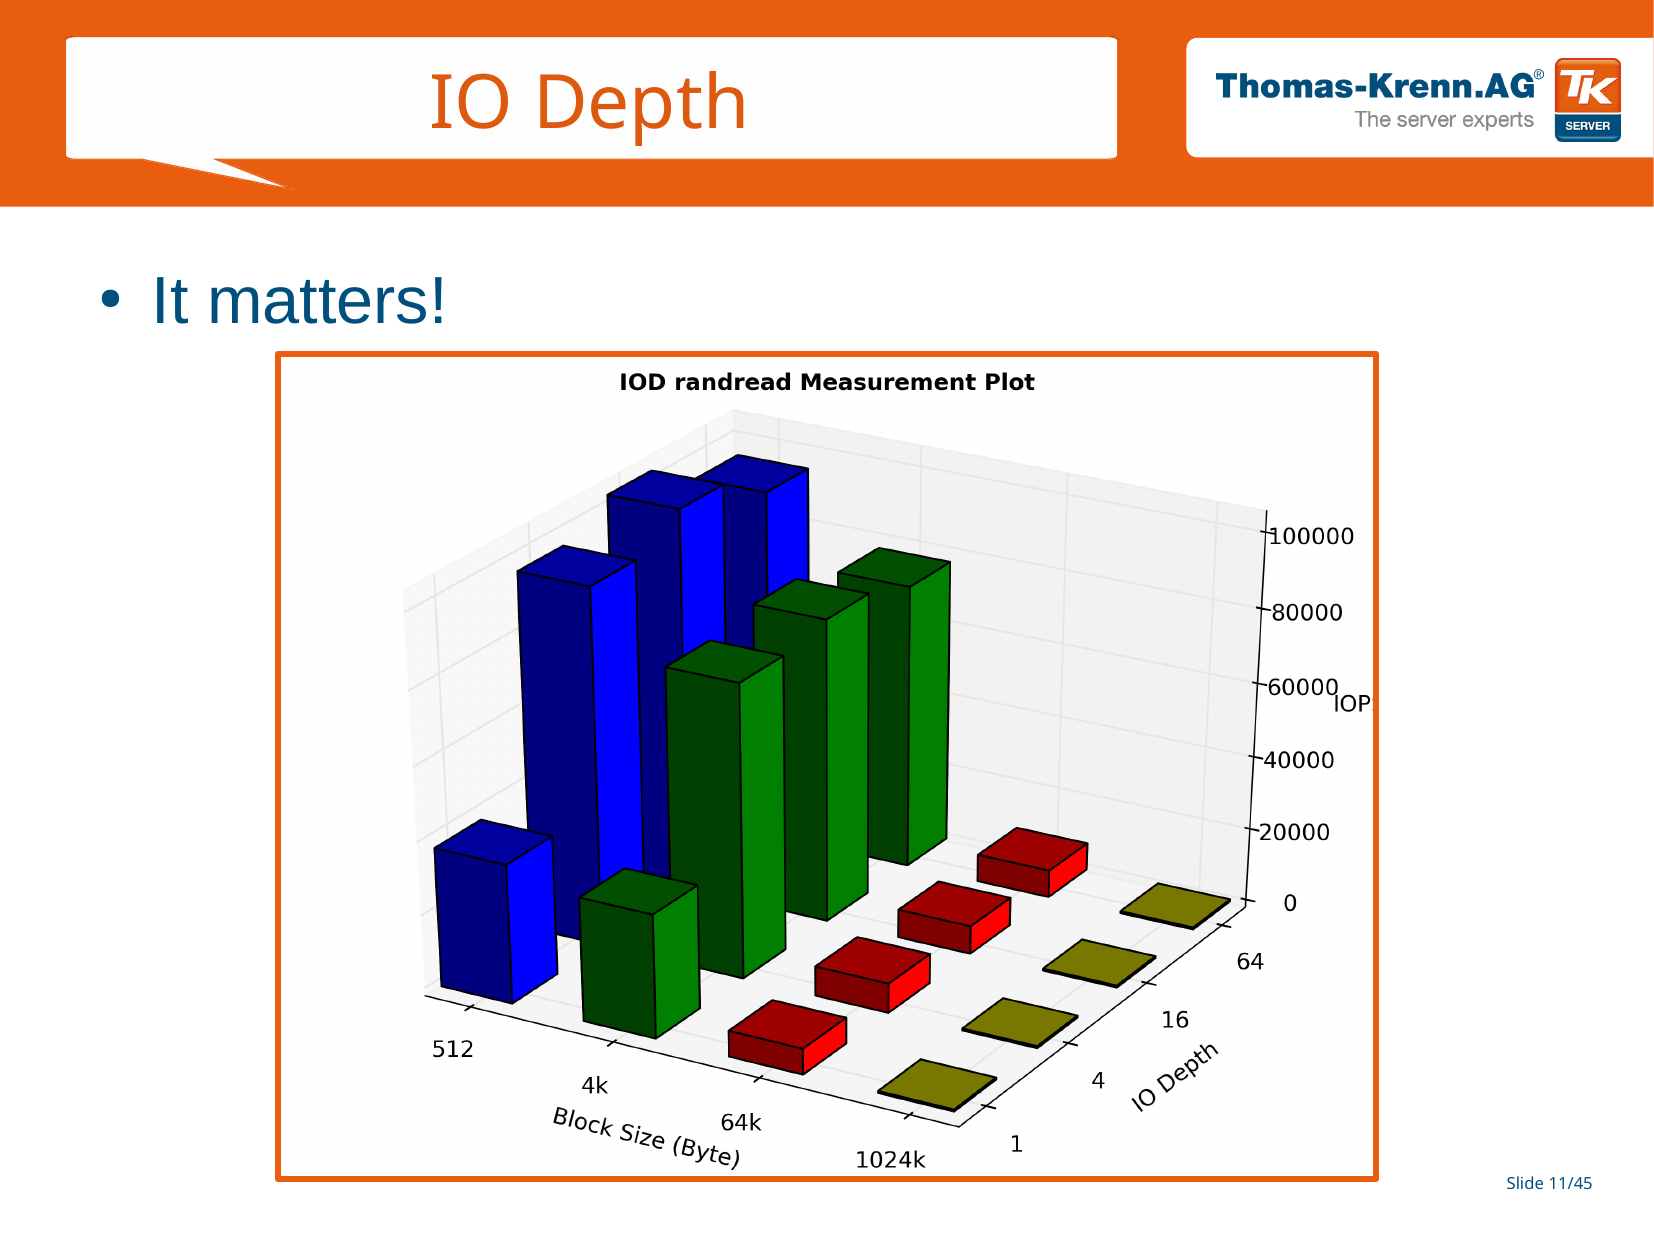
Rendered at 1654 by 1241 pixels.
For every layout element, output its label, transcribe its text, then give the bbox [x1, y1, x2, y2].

picture [1216, 58, 1621, 142]
picture [280, 356, 1374, 1177]
list It matters! [81, 263, 1570, 1092]
picture [63, 36, 1120, 190]
title IO Depth [69, 35, 1110, 165]
